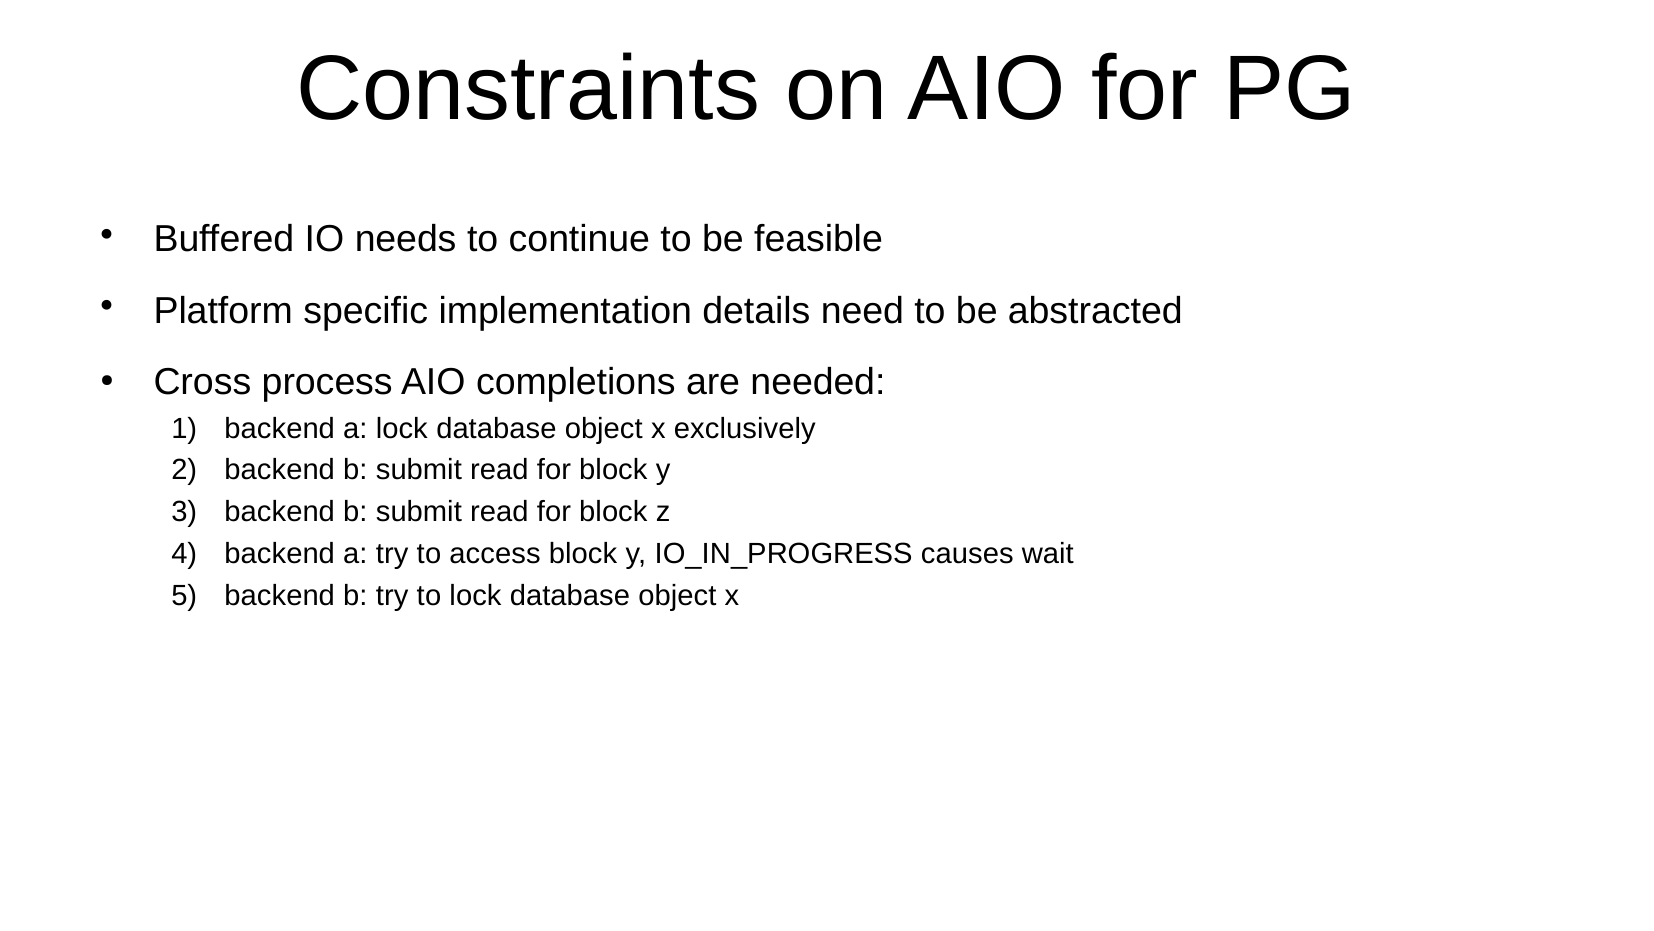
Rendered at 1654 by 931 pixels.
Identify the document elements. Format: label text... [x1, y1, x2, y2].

list Buffered IO needs to continue to be feasible Platform specific implementation details need to be abstracted Cross process AIO completions are needed: backend a: lock database object x exclusively backend b: submit read for block y backend b: submit read for block z backend a: try to access block y, IO_IN_PROGRESS causes wait backend b: try to lock database object x [82, 217, 1571, 811]
title Constraints on AIO for PG [82, 9, 1571, 166]
